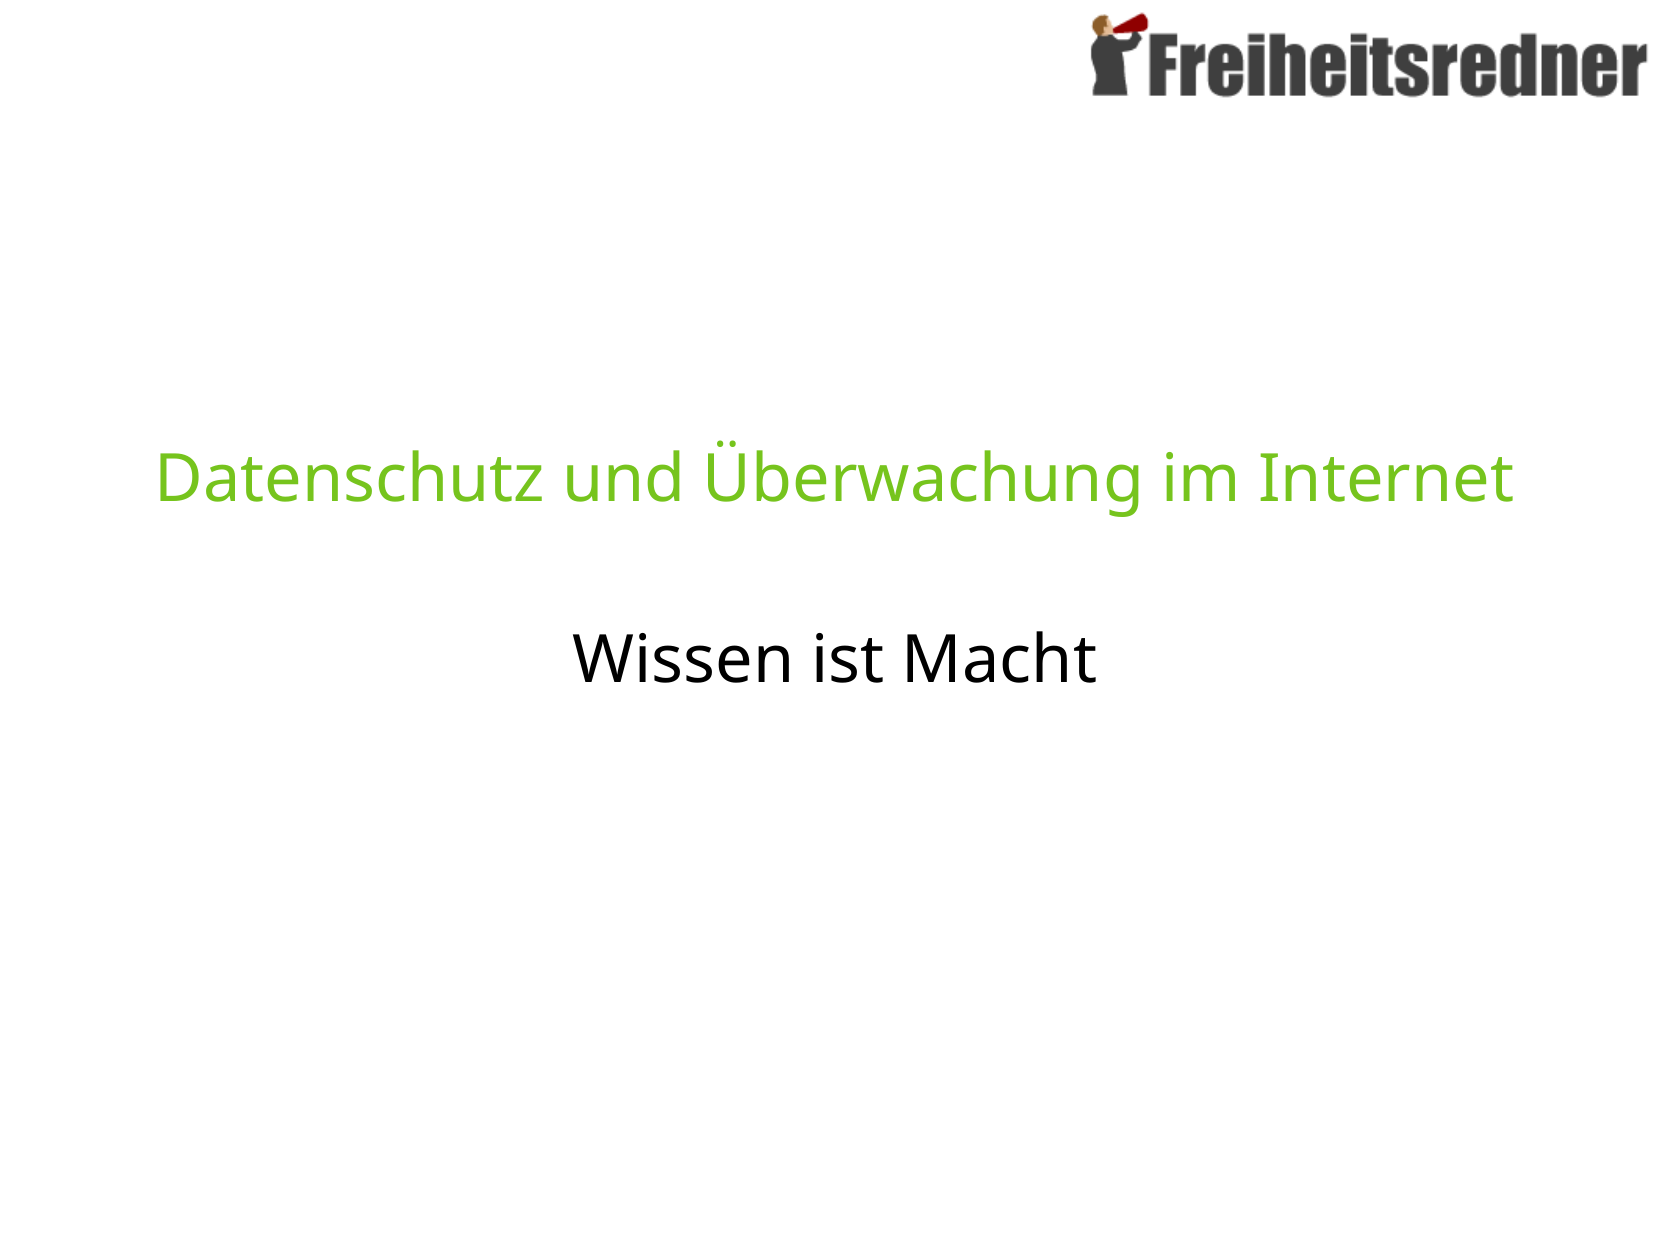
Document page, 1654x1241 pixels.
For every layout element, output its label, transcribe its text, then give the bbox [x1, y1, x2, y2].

picture [1080, 5, 1650, 100]
text_box Datenschutz und Überwachung im Internet Wissen ist Macht [67, 422, 1603, 671]
